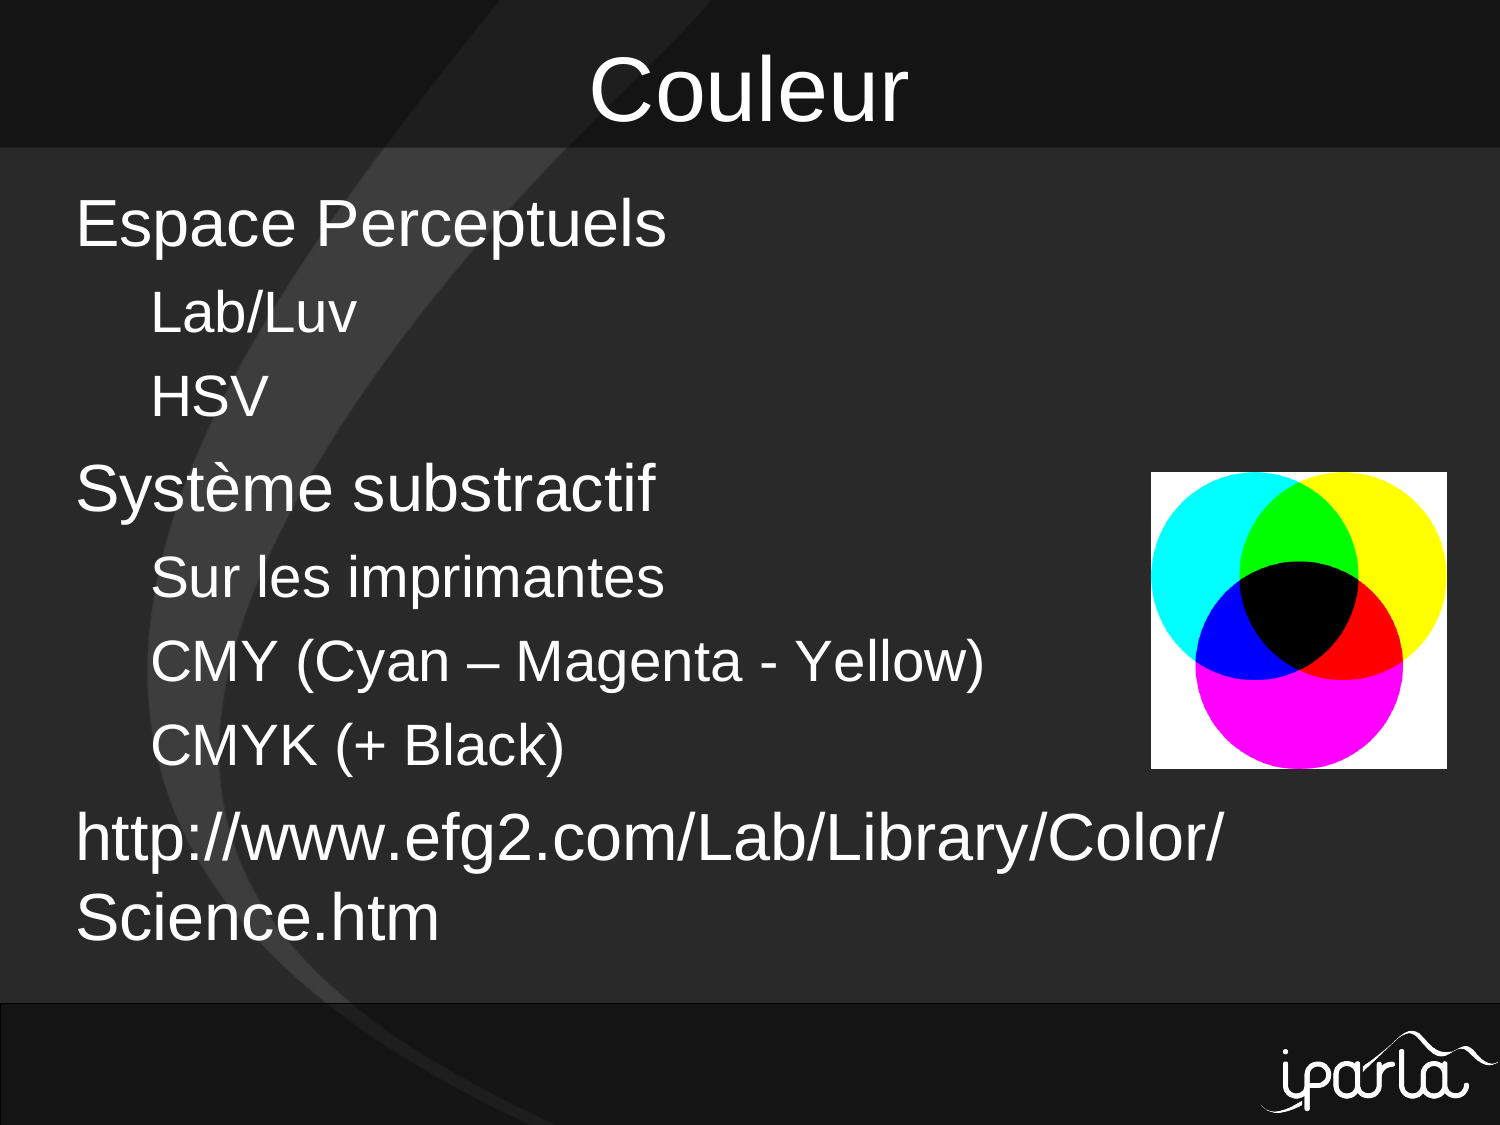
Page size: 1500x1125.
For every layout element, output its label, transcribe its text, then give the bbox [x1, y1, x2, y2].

picture [1, 1004, 1500, 1125]
list Espace Perceptuels Lab/Luv HSV Système substractif Sur les imprimantes CMY (Cyan – Magenta - Yellow) CMYK (+ Black) http://www.efg2.com/Lab/Library/Color/Science.htm [75, 180, 1425, 1005]
title Couleur [75, 24, 1425, 148]
picture [0, 0, 1500, 1003]
